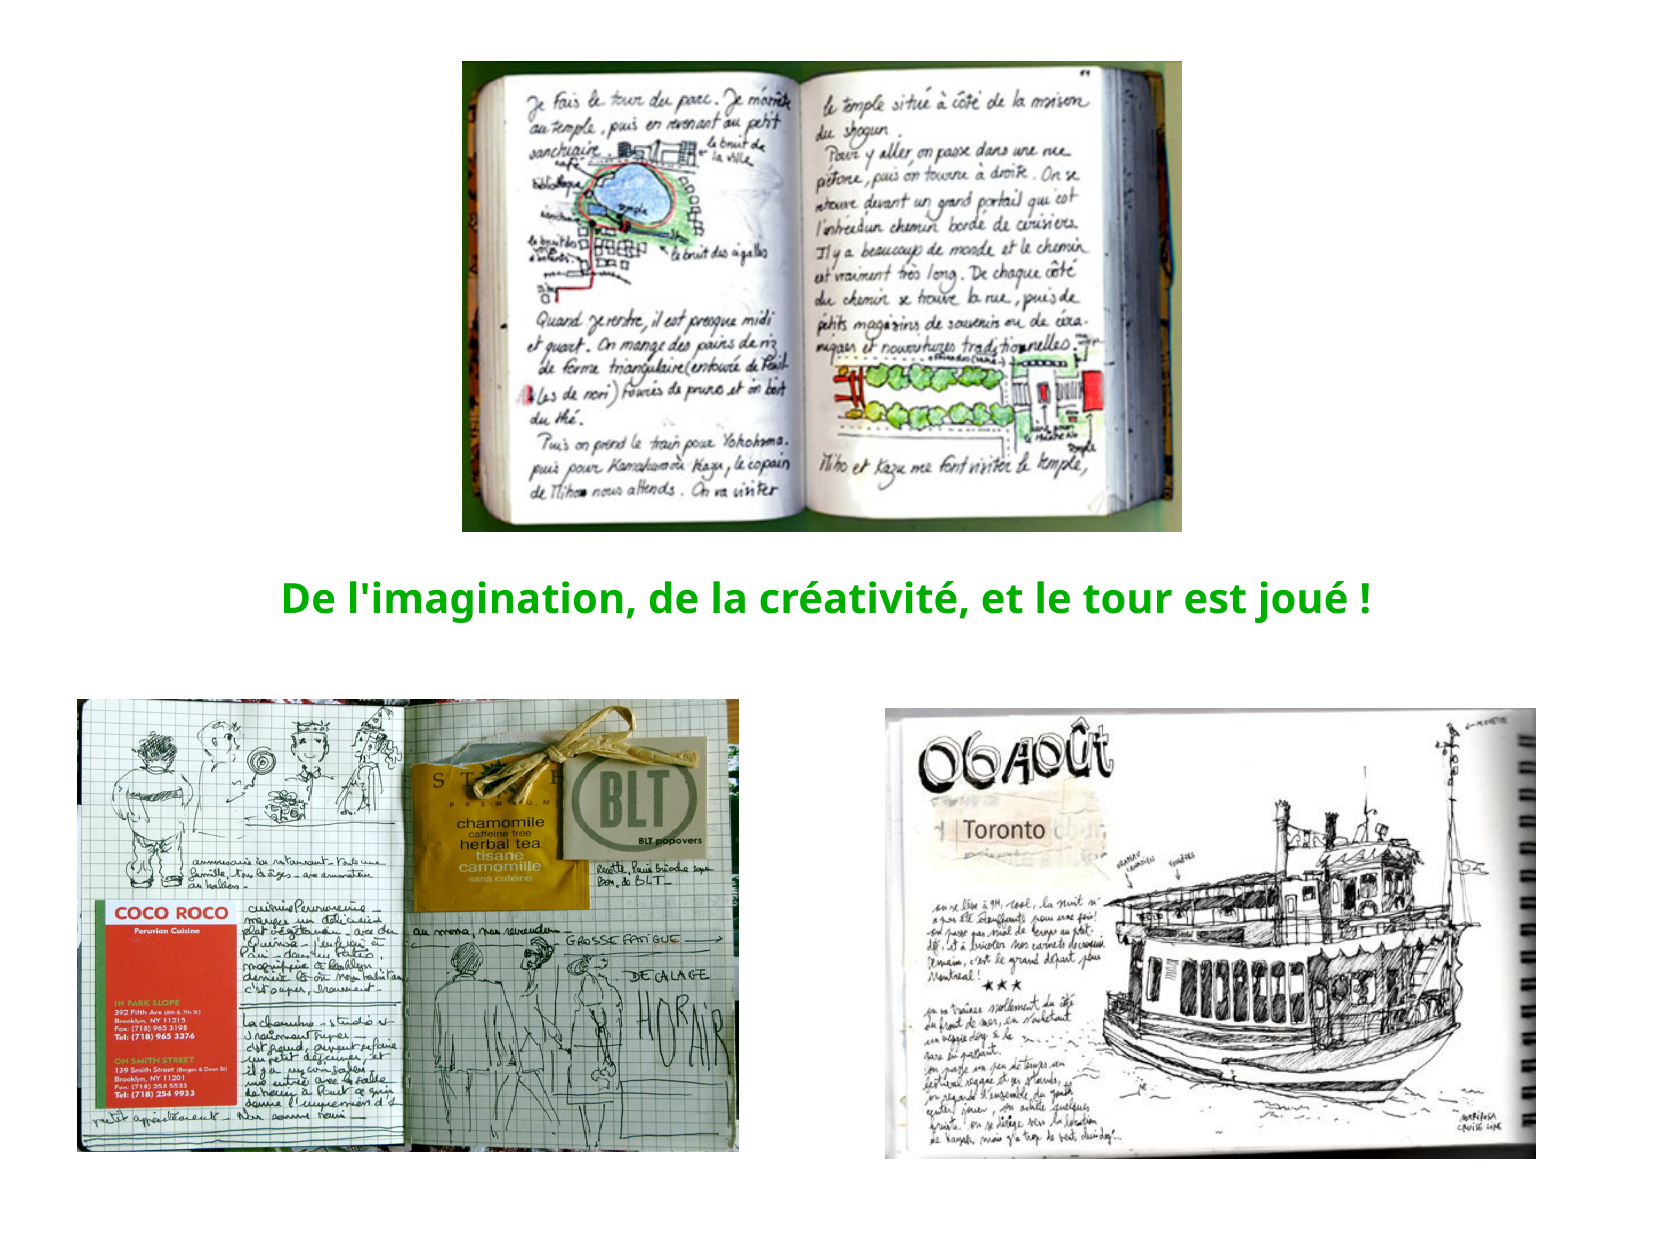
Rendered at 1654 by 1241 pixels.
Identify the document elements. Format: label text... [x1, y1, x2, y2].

picture [885, 708, 1536, 1159]
text_box De l'imagination, de la créativité, et le tour est joué ! [265, 561, 1414, 635]
picture [462, 61, 1182, 532]
picture [77, 699, 739, 1152]
